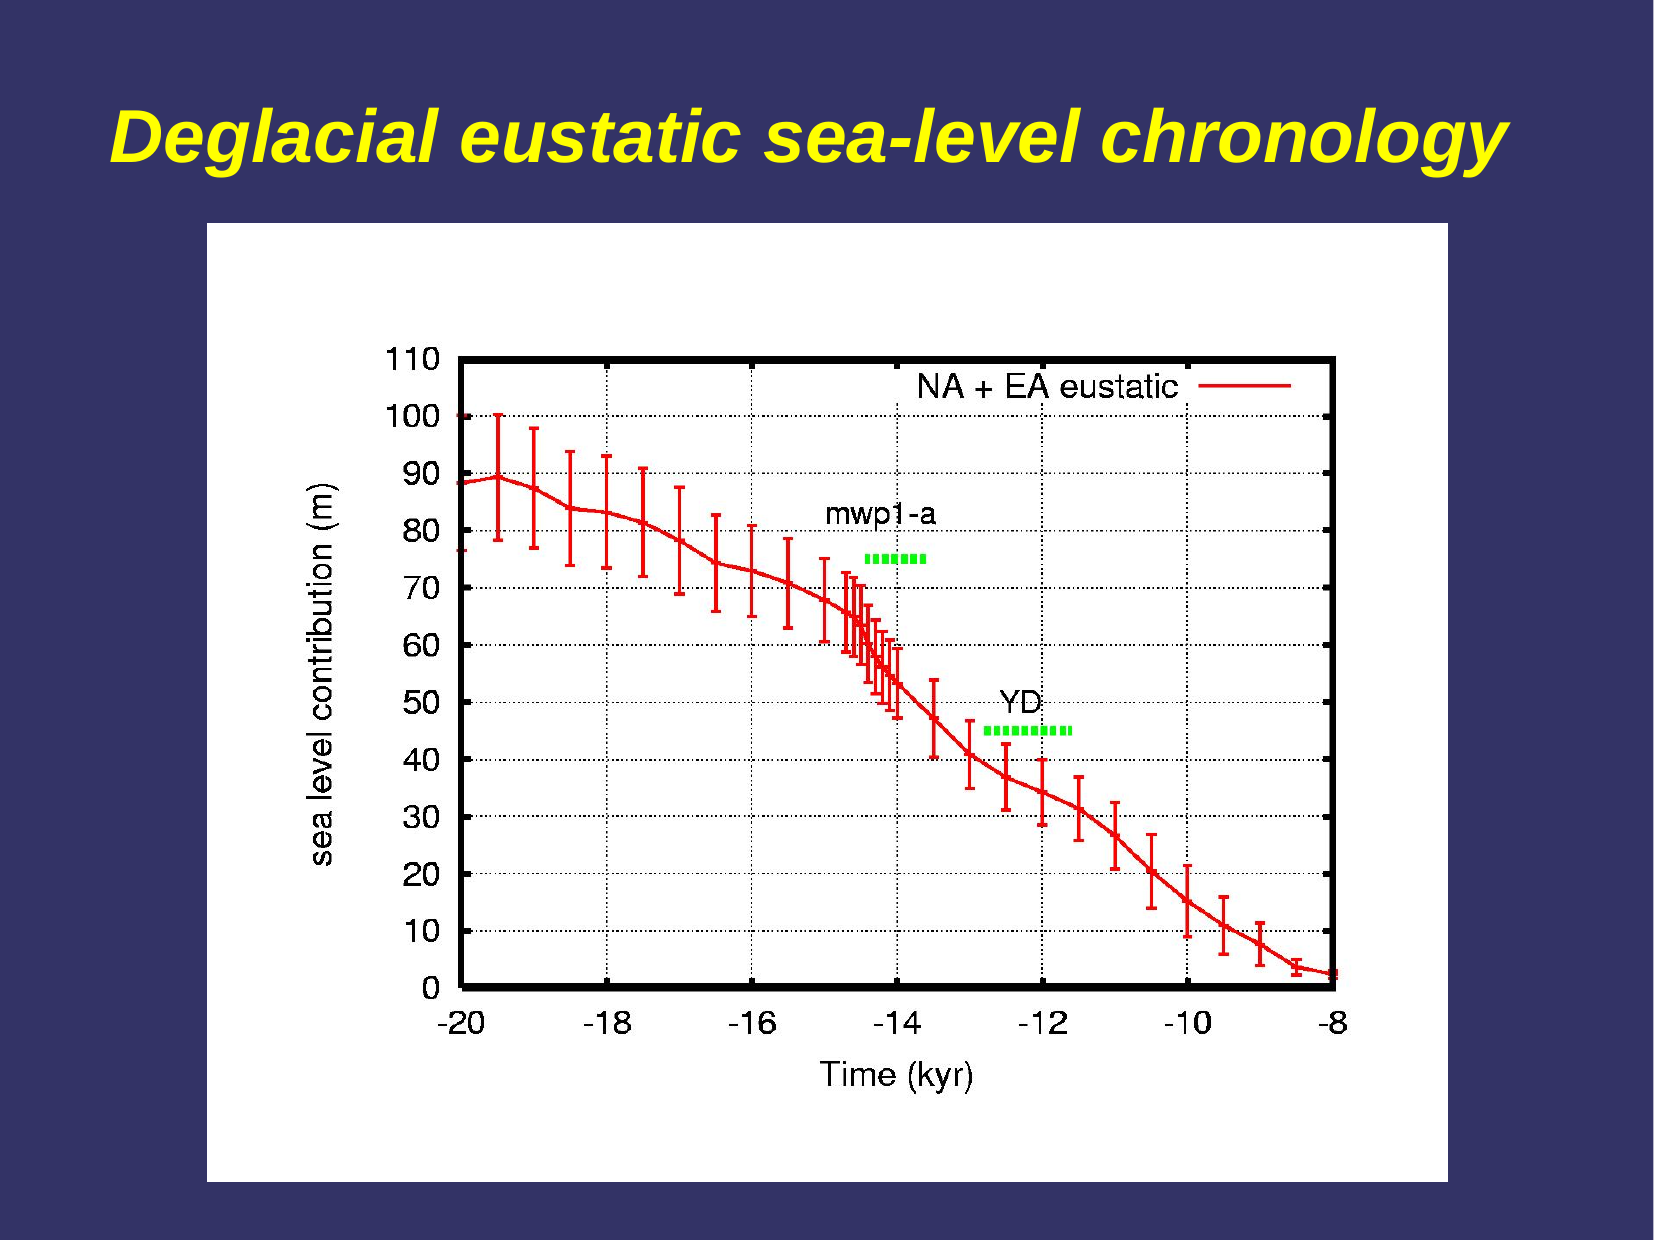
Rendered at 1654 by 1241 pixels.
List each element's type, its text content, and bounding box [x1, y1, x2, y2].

picture [207, 223, 1448, 1182]
title Deglacial eustatic sea-level chronology [103, 49, 1516, 224]
